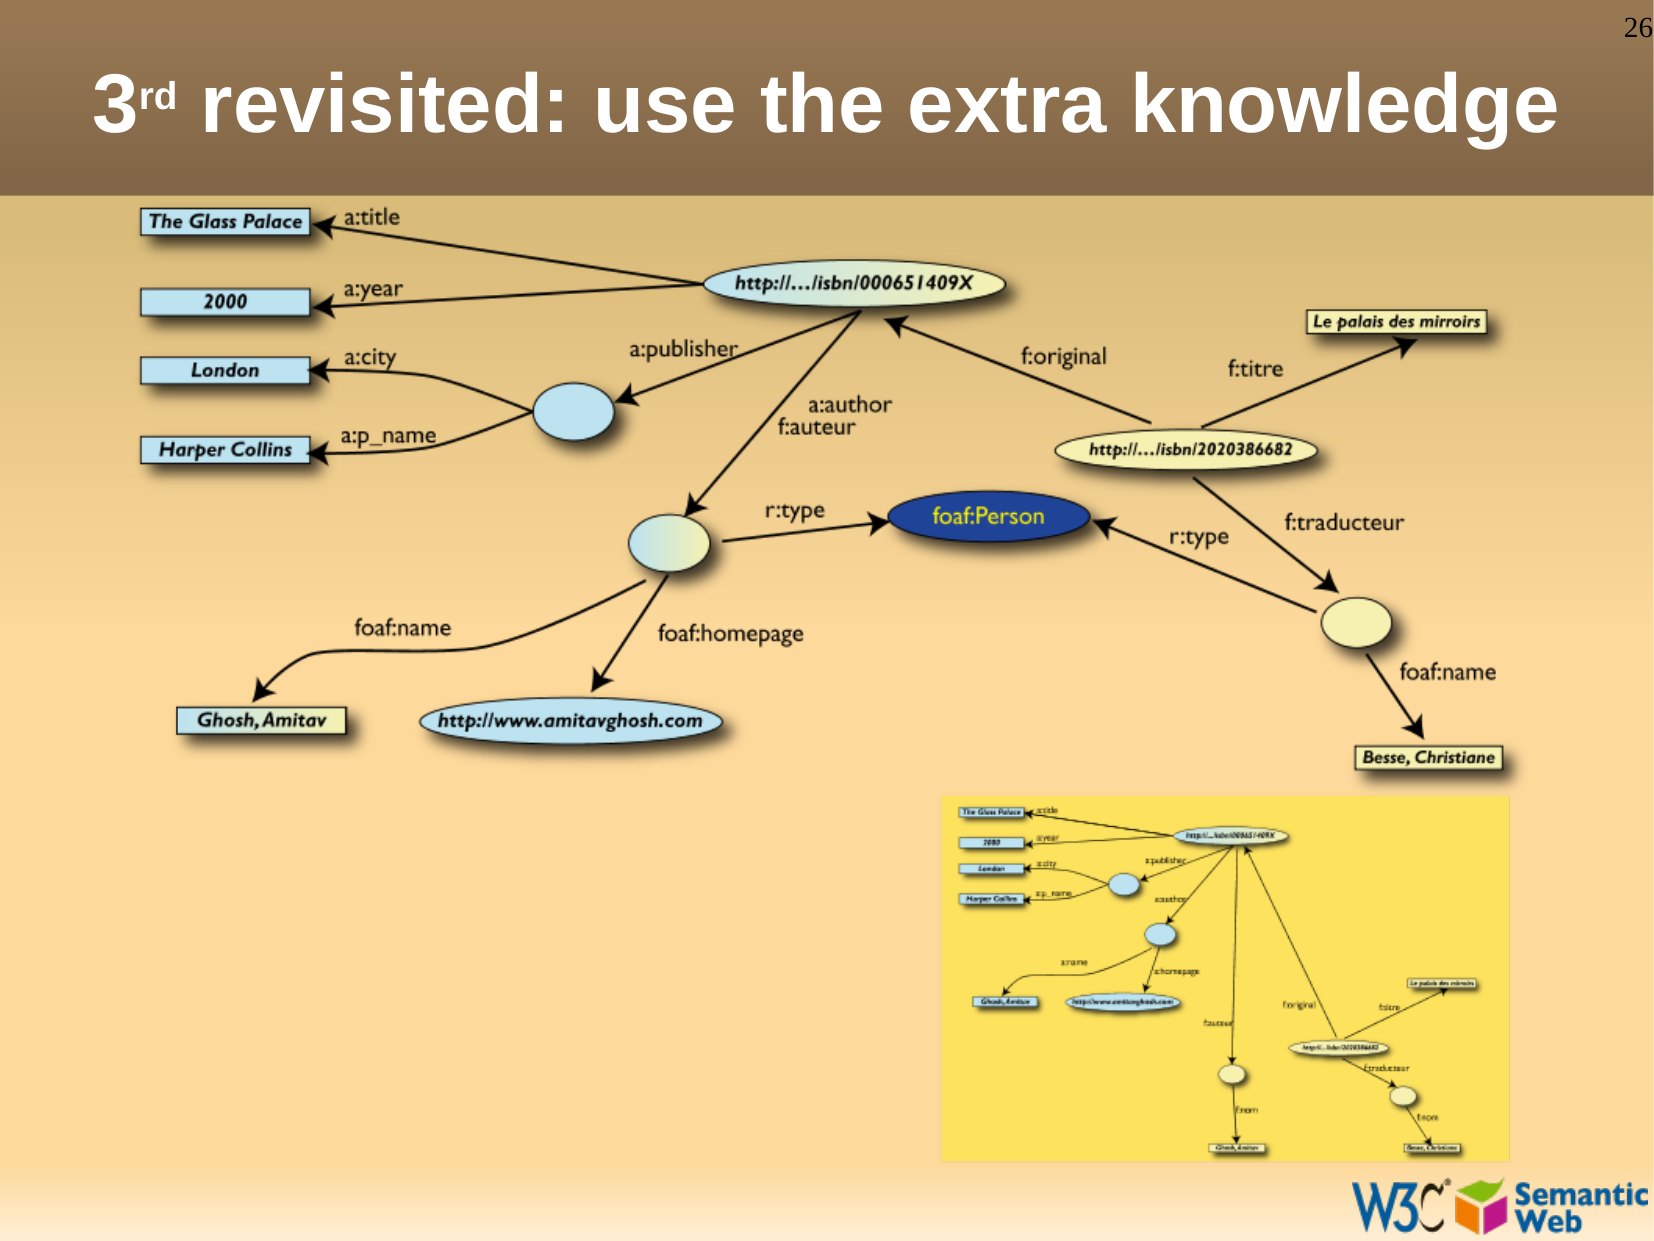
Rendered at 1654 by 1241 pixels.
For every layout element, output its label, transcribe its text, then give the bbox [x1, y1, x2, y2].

picture [0, 197, 1654, 1241]
title 3rd revisited: use the extra knowledge [0, 0, 1654, 208]
